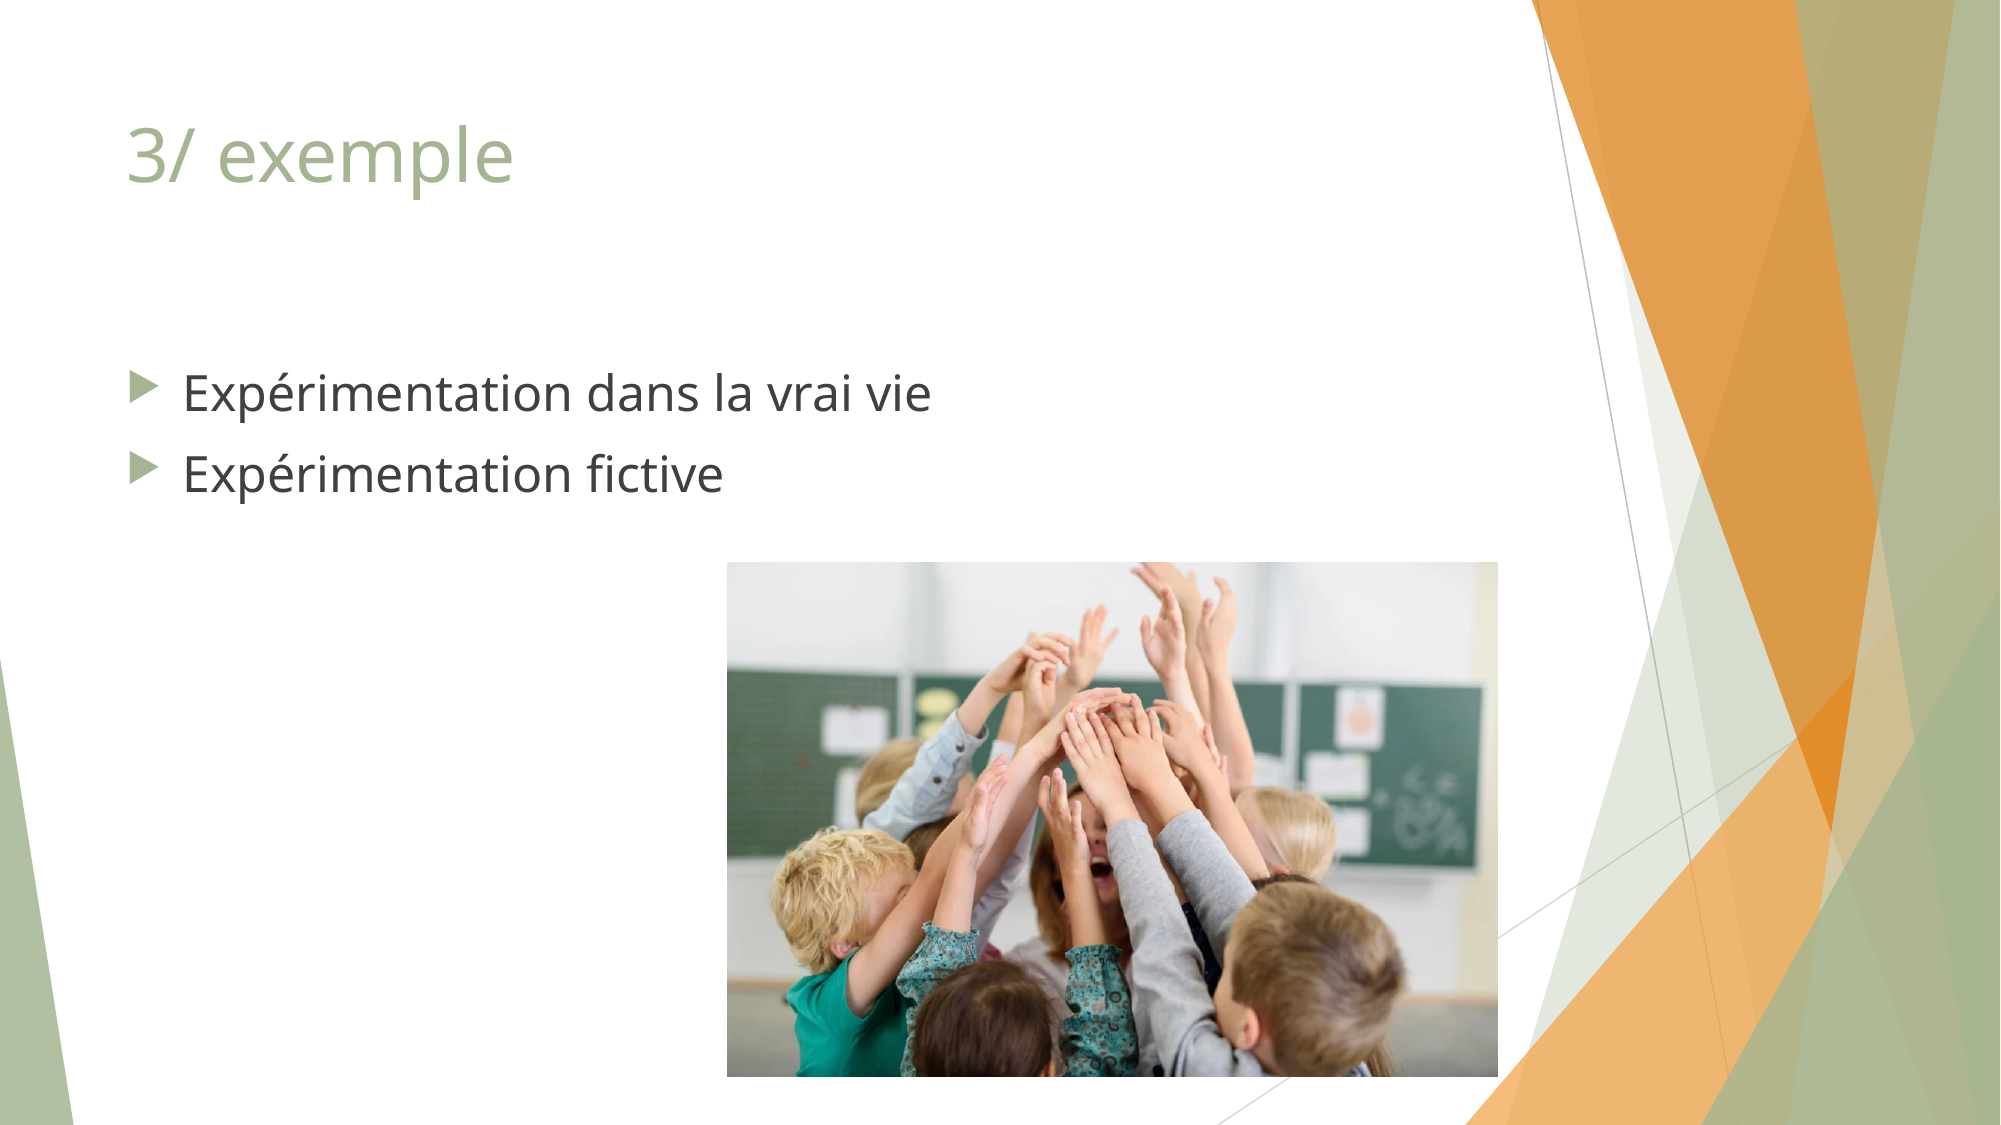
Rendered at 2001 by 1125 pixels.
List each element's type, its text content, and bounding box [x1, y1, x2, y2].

title 3/ exemple [111, 99, 1522, 317]
picture [727, 562, 1498, 1077]
list Expérimentation dans la vrai vie Expérimentation fictive [111, 354, 1522, 992]
